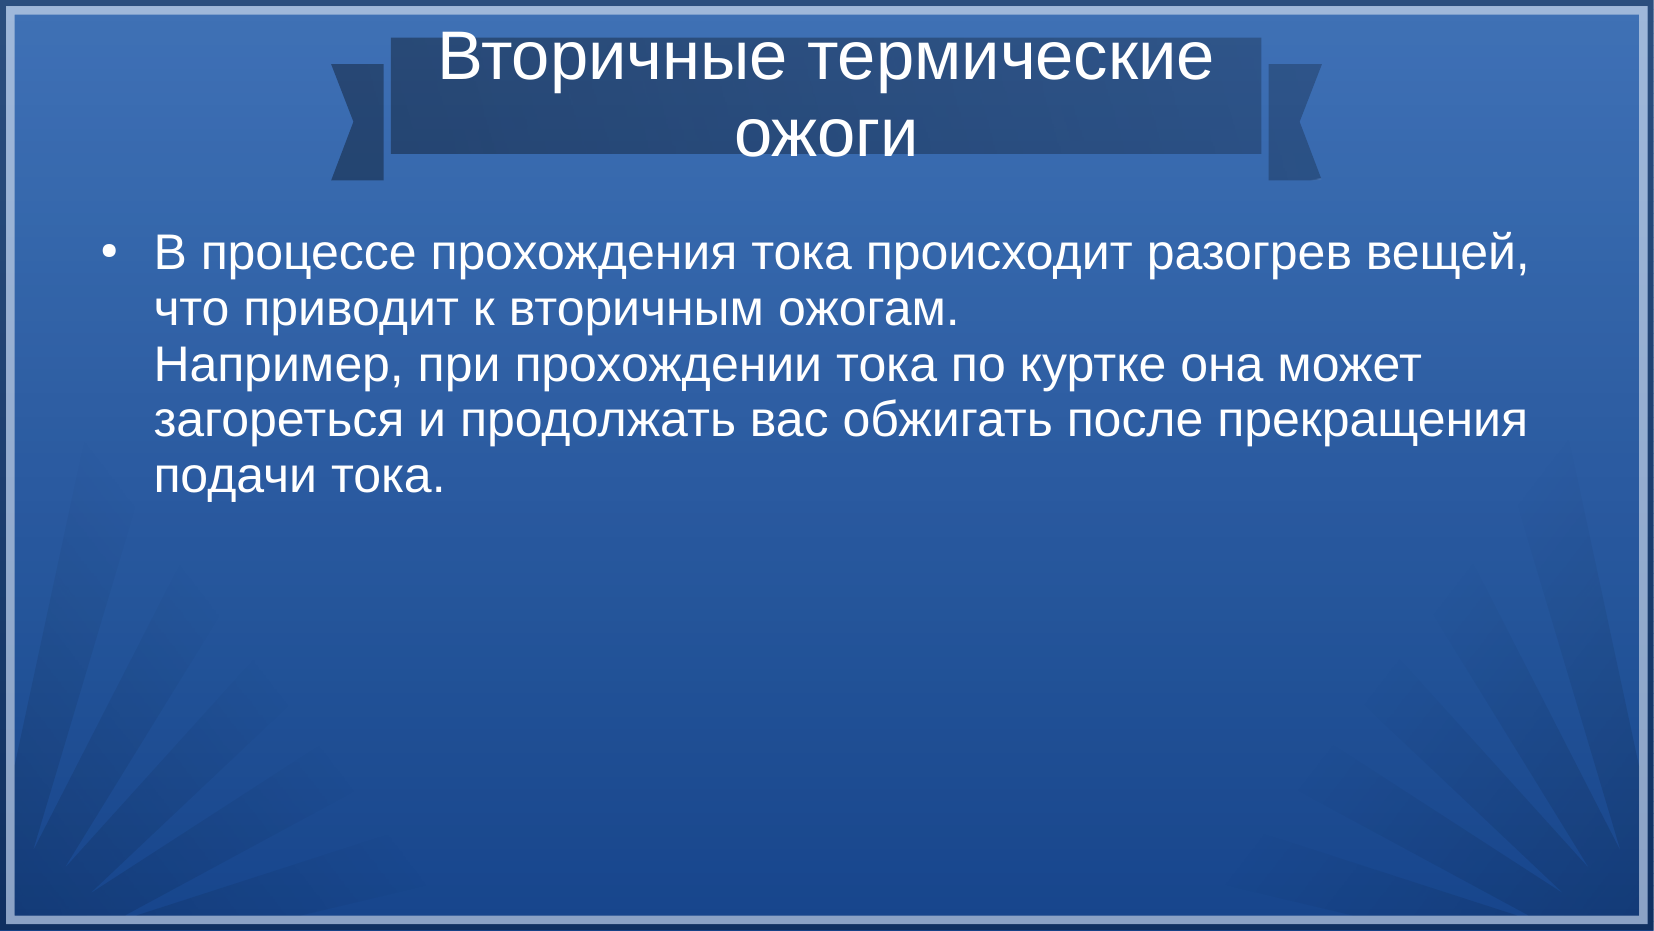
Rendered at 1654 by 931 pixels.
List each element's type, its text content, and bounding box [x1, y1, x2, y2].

list В процессе прохождения тока происходит разогрев вещей, что приводит к вторичным ожогам. Например, при прохождении тока по куртке она может загореться и продолжать вас обжигать после прекращения подачи тока. [82, 224, 1571, 848]
title Вторичные термические ожоги [389, 17, 1264, 171]
